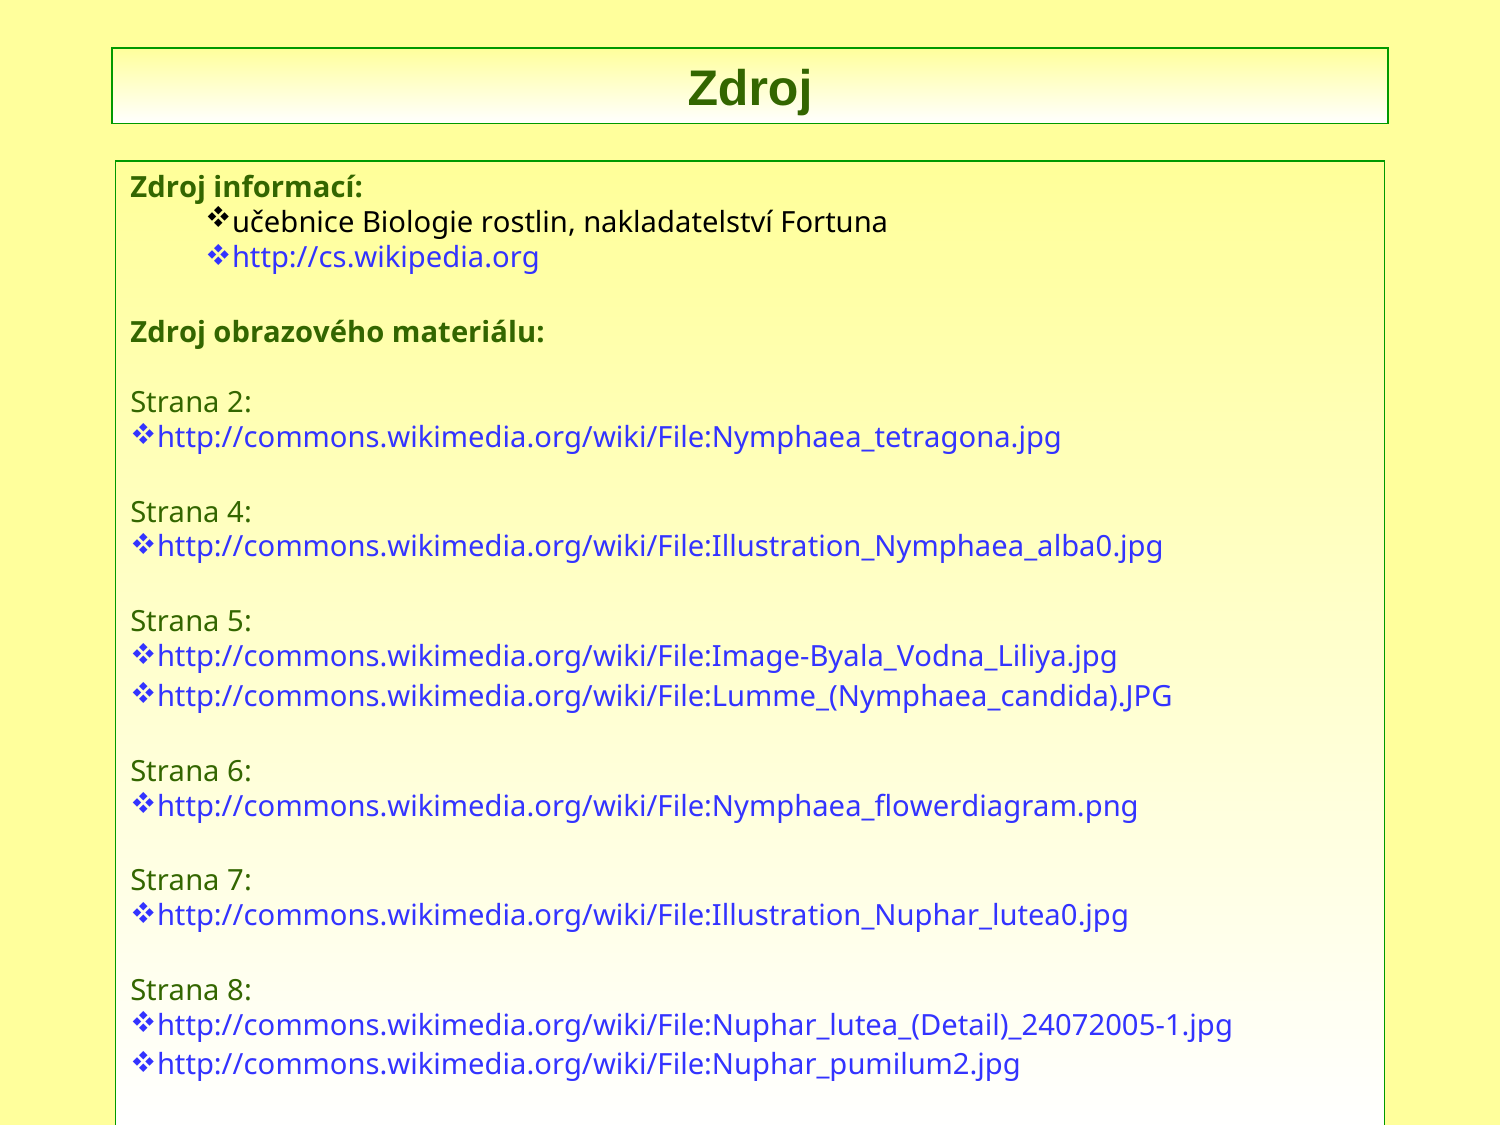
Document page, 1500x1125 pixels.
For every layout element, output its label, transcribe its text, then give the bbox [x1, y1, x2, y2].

text_box Zdroj informací: učebnice Biologie rostlin, nakladatelství Fortuna http://cs.wikipedia.org Zdroj obrazového materiálu: Strana 2: http://commons.wikimedia.org/wiki/File:Nymphaea_tetragona.jpg Strana 4: http://commons.wikimedia.org/wiki/File:Illustration_Nymphaea_alba0.jpg Strana 5: http://commons.wikimedia.org/wiki/File:Image-Byala_Vodna_Liliya.jpg http://commons.wikimedia.org/wiki/File:Lumme_(Nymphaea_candida).JPG Strana 6: http://commons.wikimedia.org/wiki/File:Nymphaea_flowerdiagram.png Strana 7: http://commons.wikimedia.org/wiki/File:Illustration_Nuphar_lutea0.jpg Strana 8: http://commons.wikimedia.org/wiki/File:Nuphar_lutea_(Detail)_24072005-1.jpg http://commons.wikimedia.org/wiki/File:Nuphar_pumilum2.jpg [115, 160, 1385, 1125]
text_box Zdroj [112, 47, 1388, 124]
